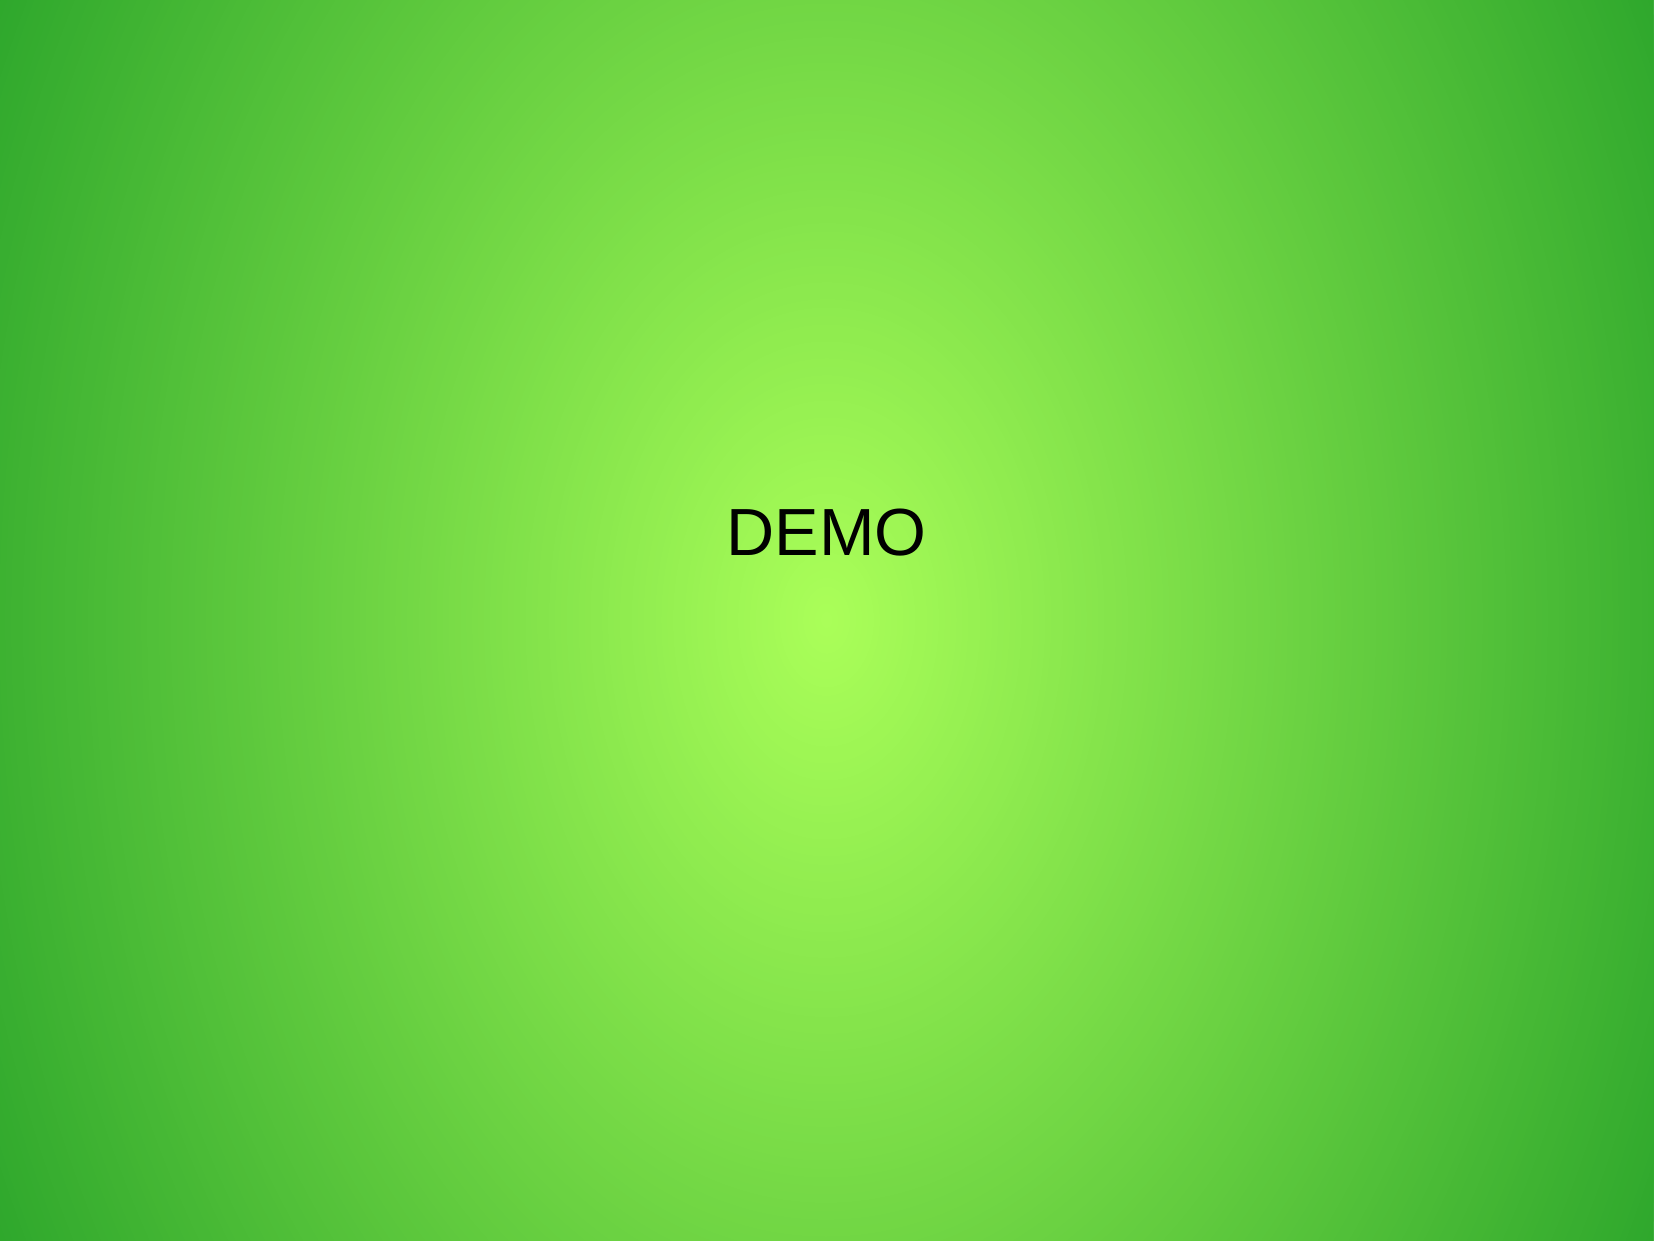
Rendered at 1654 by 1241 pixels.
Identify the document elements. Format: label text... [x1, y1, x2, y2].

subtitle DEMO [82, 47, 1571, 1019]
